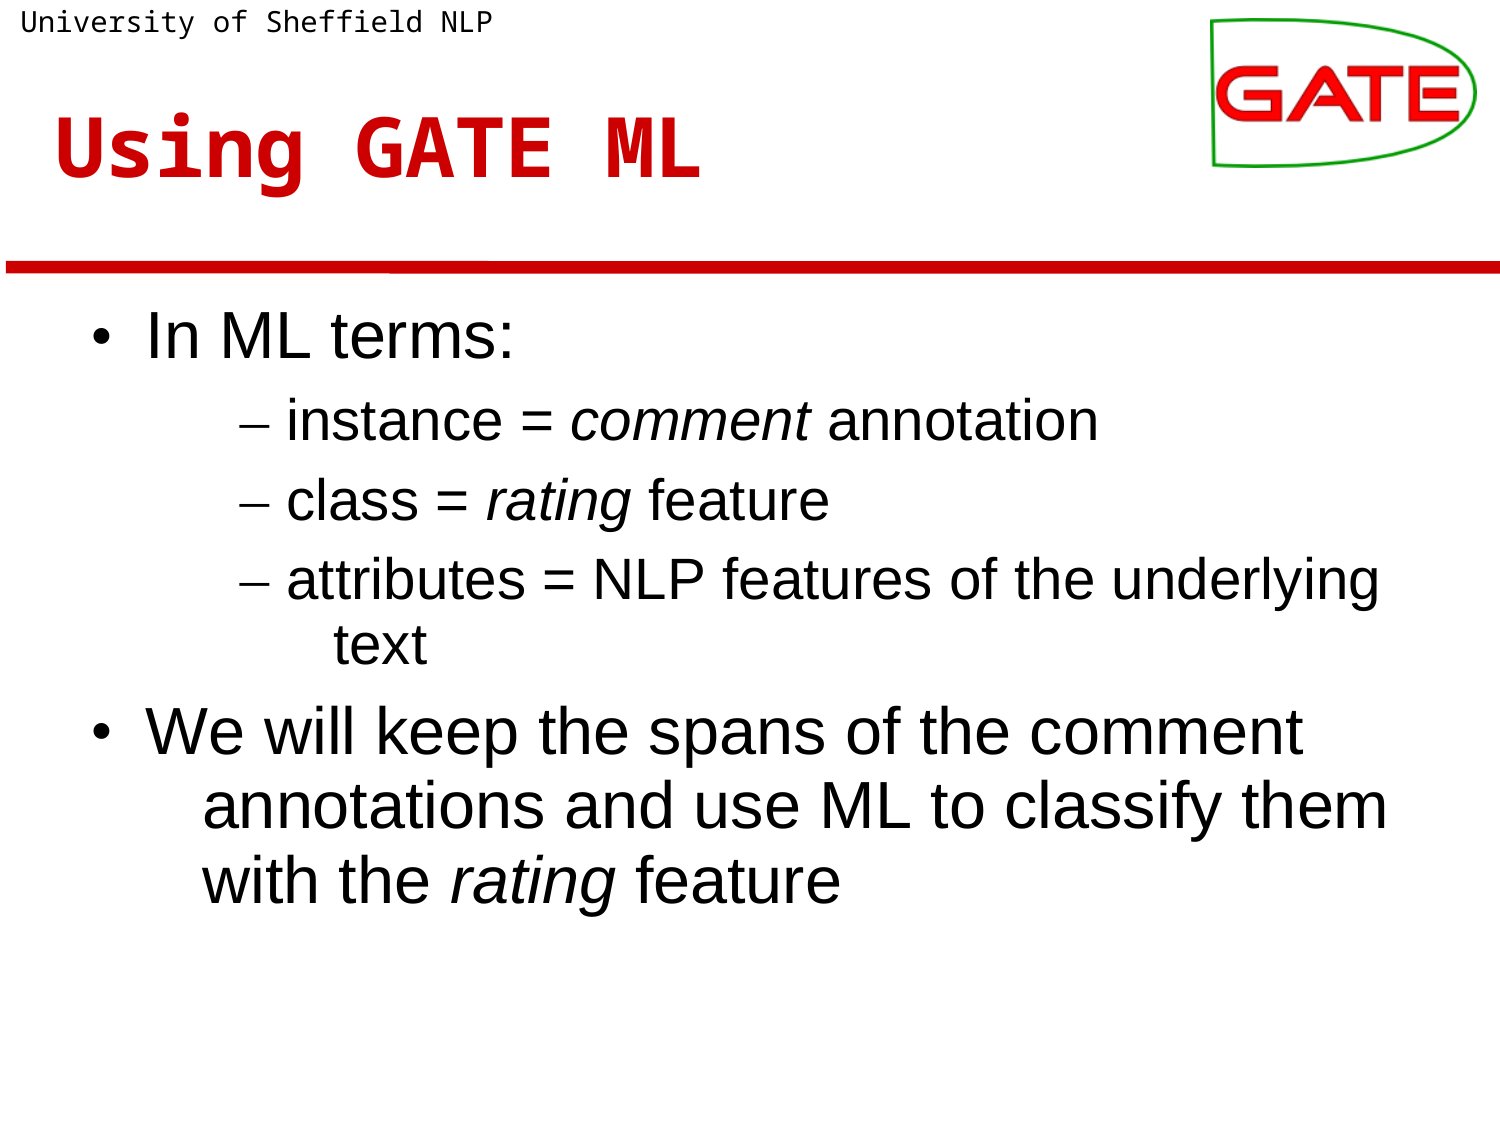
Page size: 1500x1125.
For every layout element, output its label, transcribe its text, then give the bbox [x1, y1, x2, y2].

picture [1210, 18, 1477, 168]
title Using GATE ML [41, 30, 1391, 262]
list In ML terms: instance = comment annotation class = rating feature attributes = NLP features of the underlying text We will keep the spans of the comment annotations and use ML to classify them with the rating feature [74, 290, 1425, 1034]
